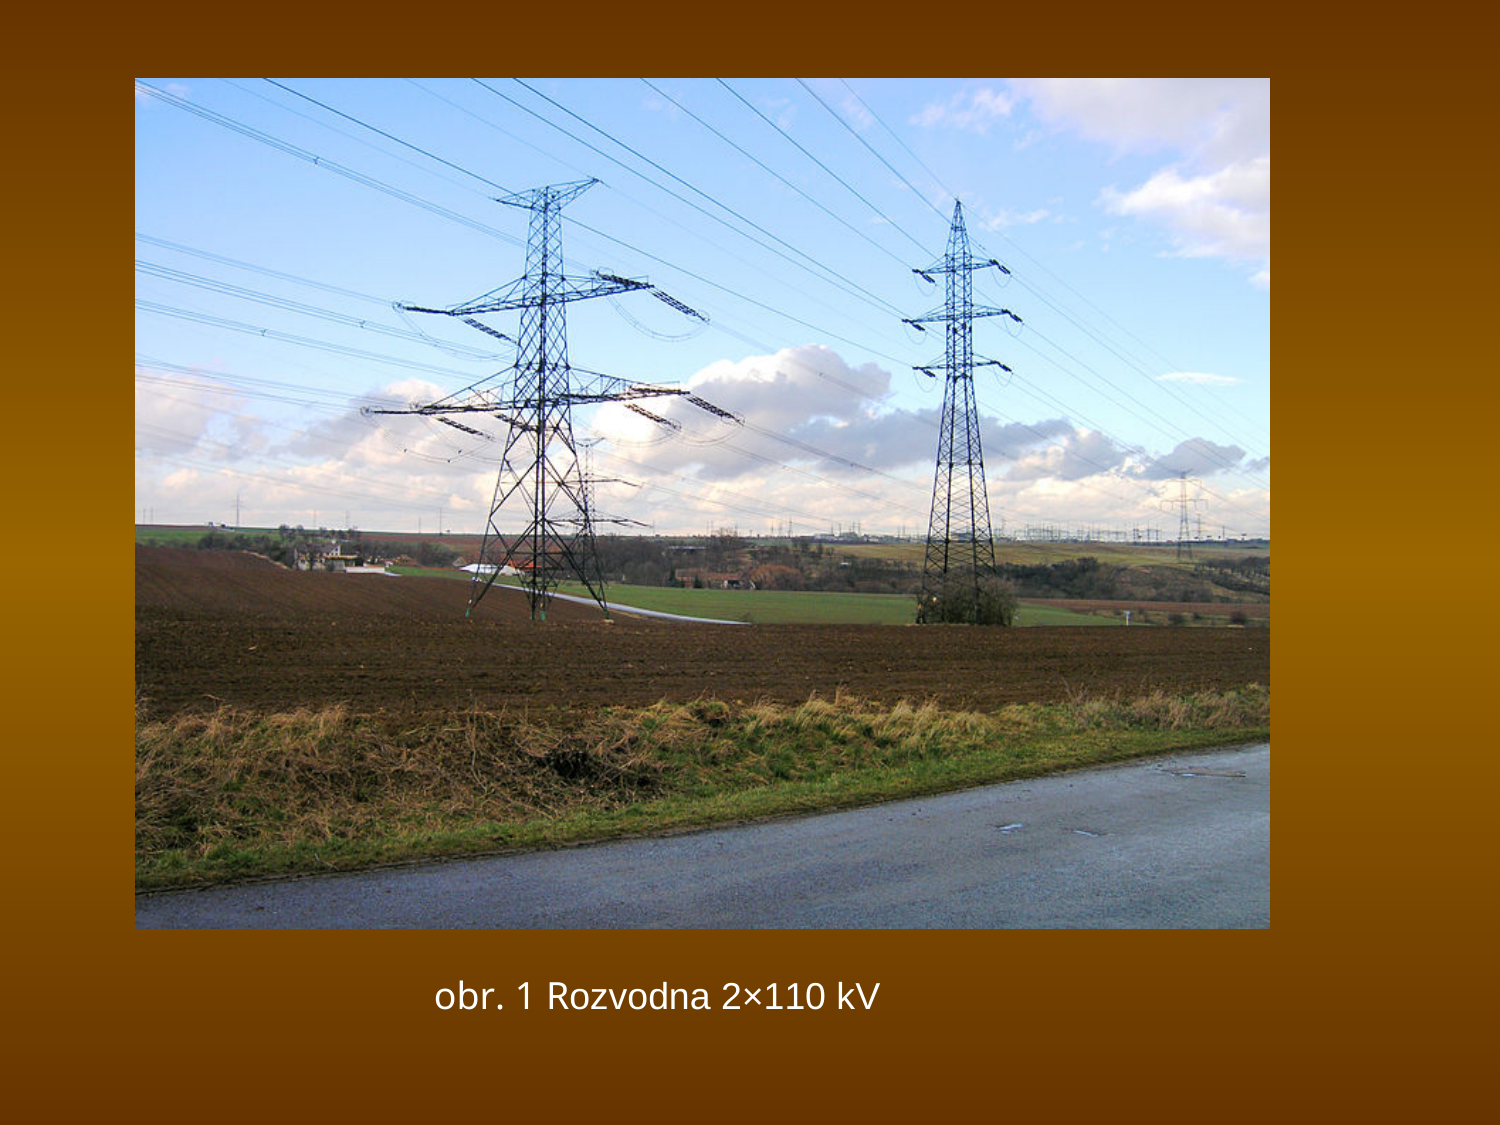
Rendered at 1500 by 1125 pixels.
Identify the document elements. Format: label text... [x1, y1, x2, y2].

text_box obr. 1 Rozvodna 2×110 kV [419, 964, 975, 1025]
picture [135, 78, 1270, 929]
